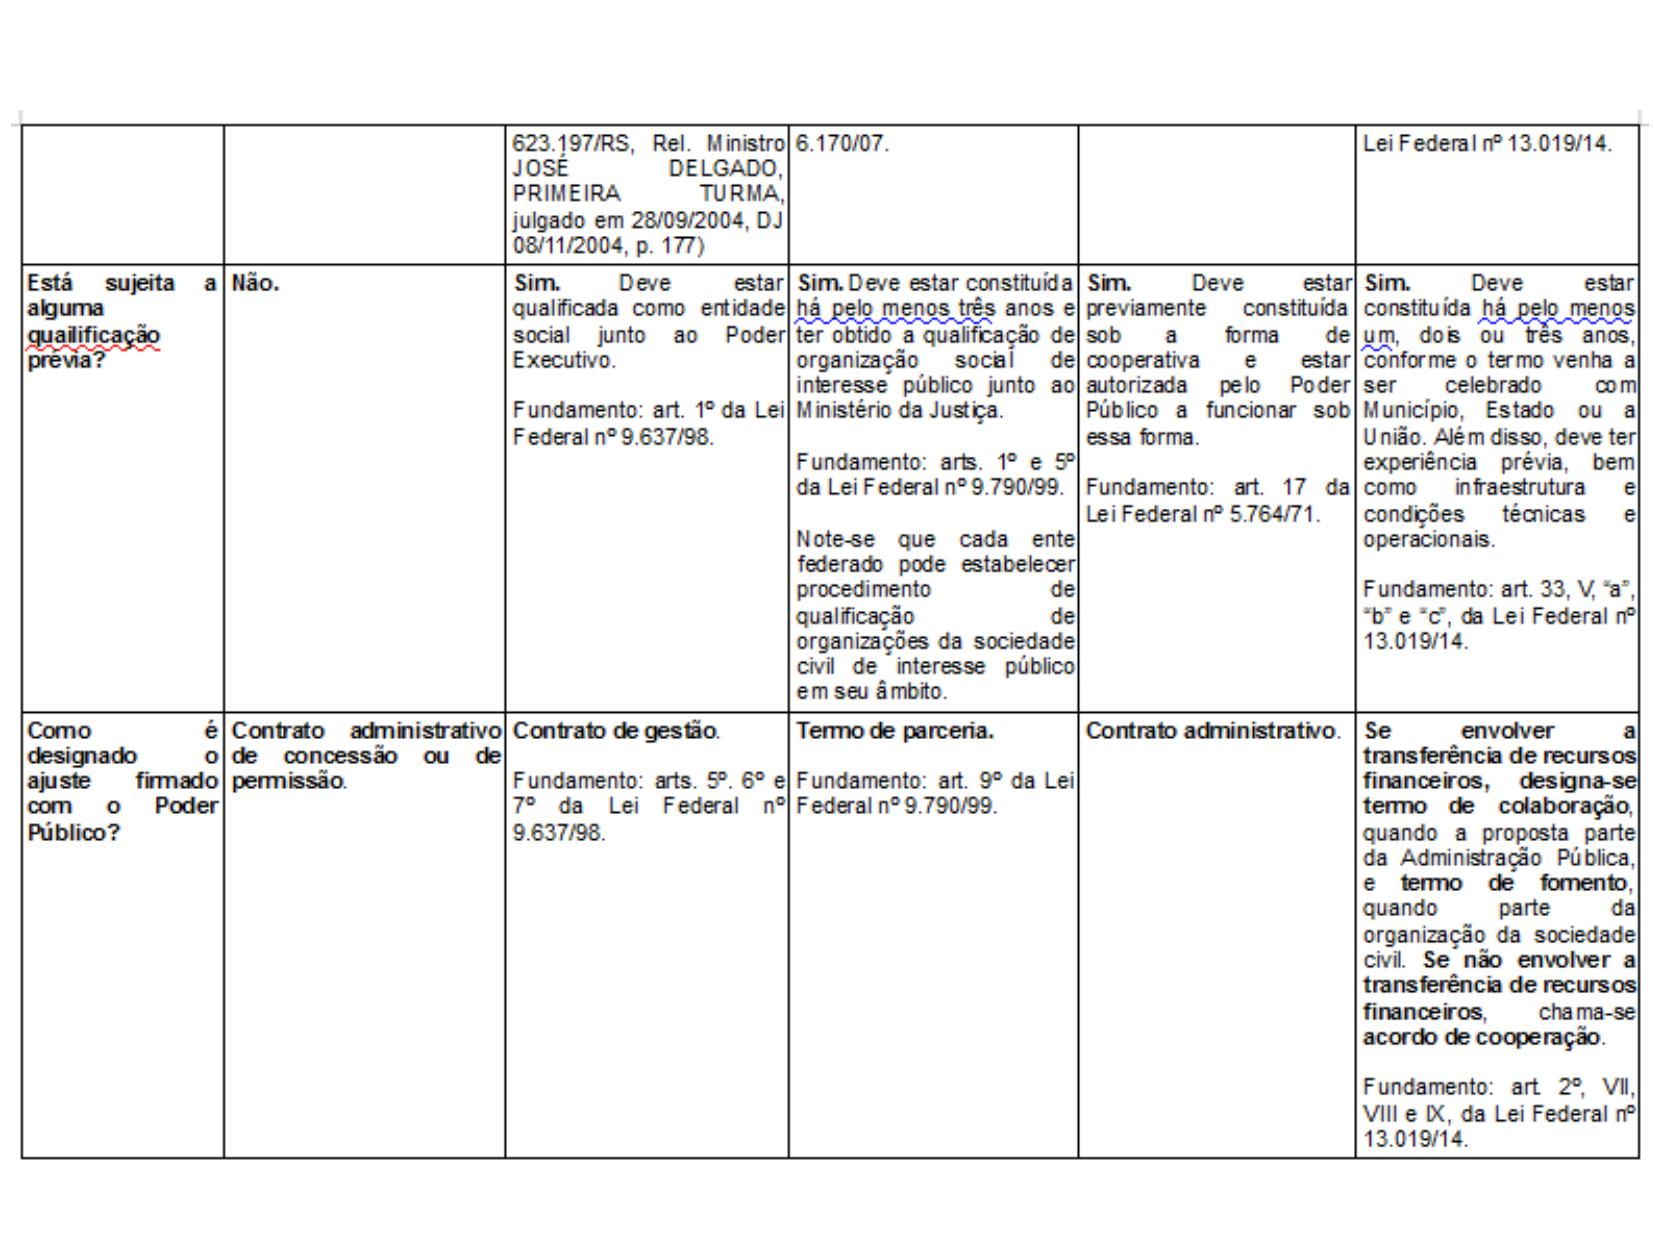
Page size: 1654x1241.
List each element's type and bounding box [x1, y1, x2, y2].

picture [11, 110, 1649, 1166]
